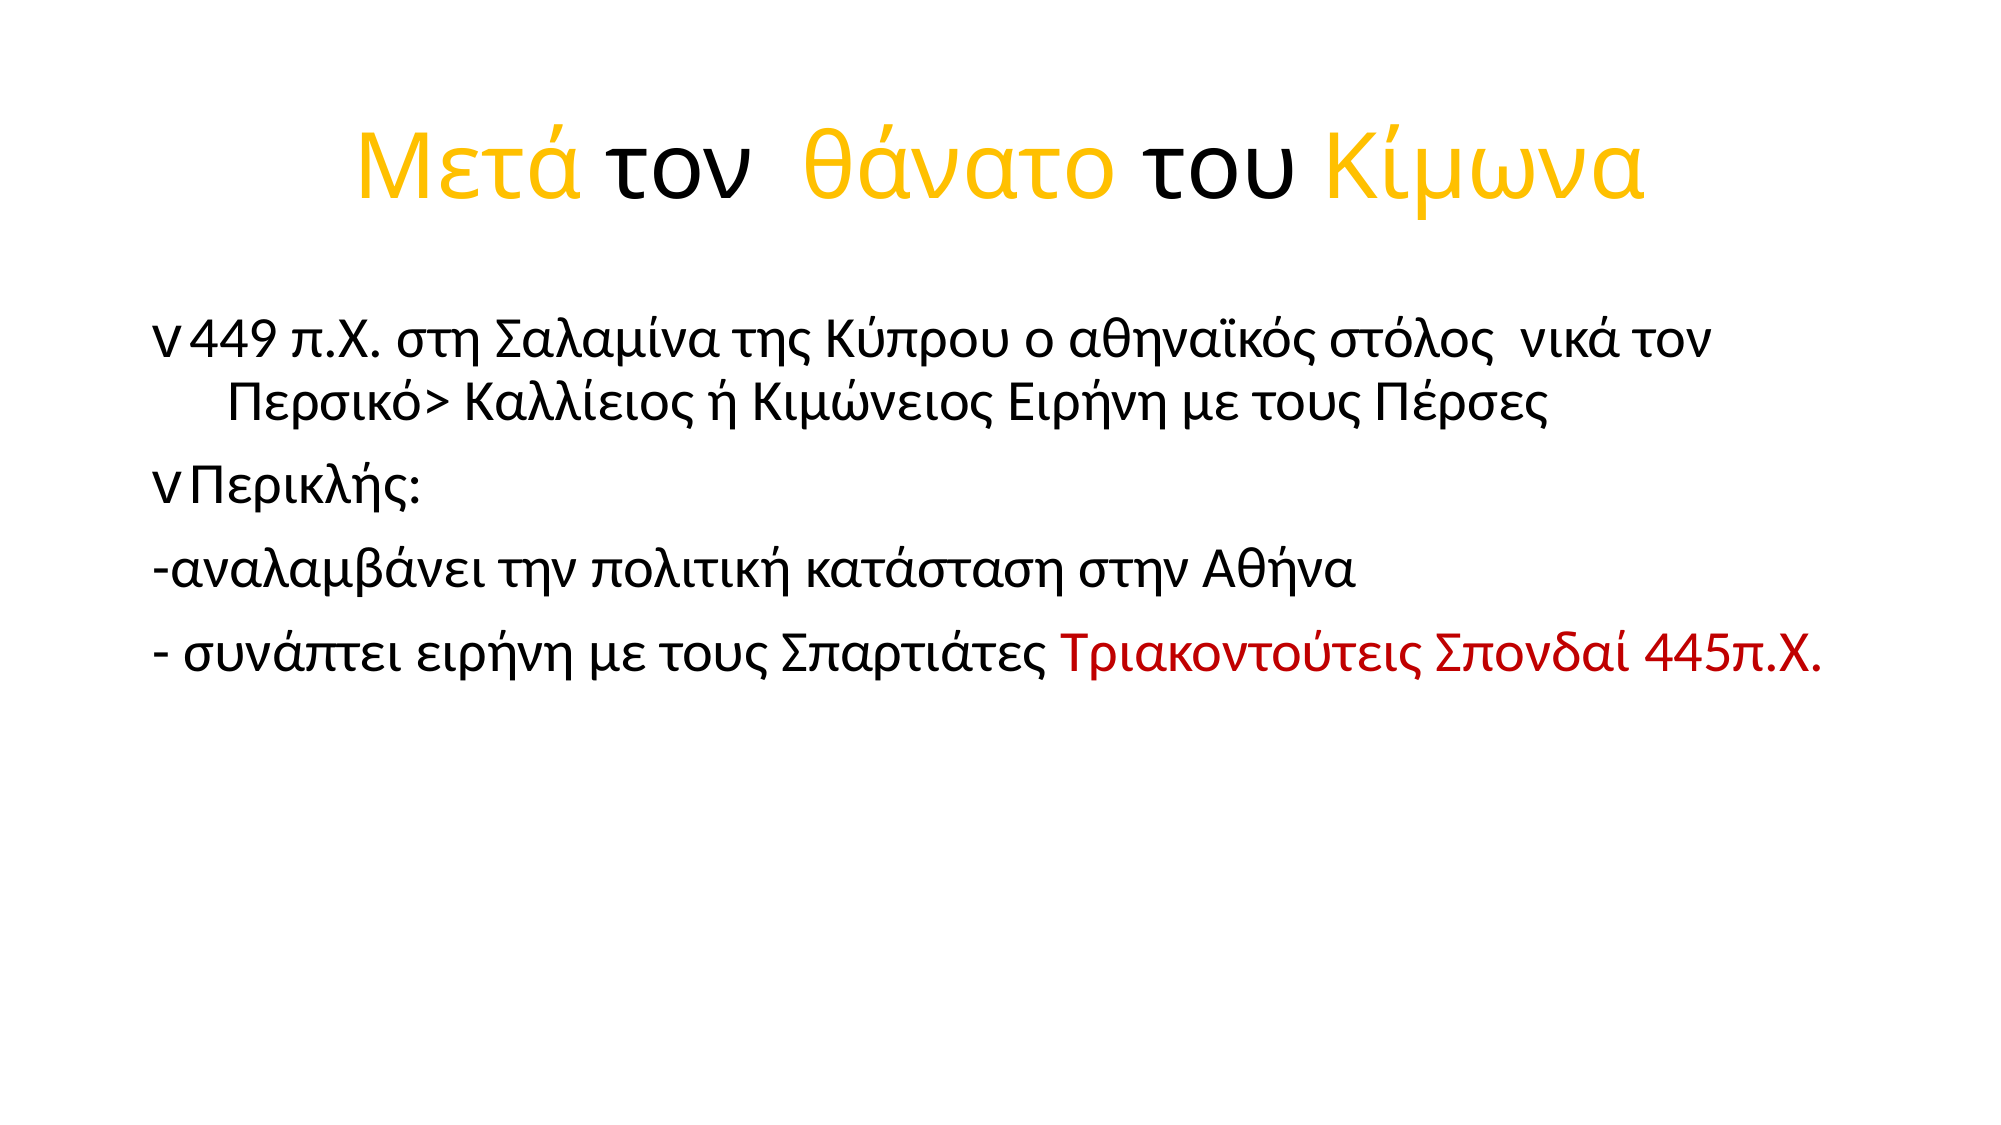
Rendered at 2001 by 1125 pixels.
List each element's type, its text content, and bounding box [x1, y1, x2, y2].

list 449 π.Χ. στη Σαλαμίνα της Κύπρου ο αθηναϊκός στόλος νικά τον Περσικό> Καλλίειος ή Κιμώνειος Ειρήνη με τους Πέρσες Περικλής: -αναλαμβάνει την πολιτική κατάσταση στην Αθήνα - συνάπτει ειρήνη με τους Σπαρτιάτες Τριακοντούτεις Σπονδαί 445π.Χ. [137, 299, 1863, 1014]
title Μετά τον θάνατο του Κίμωνα [137, 59, 1863, 278]
